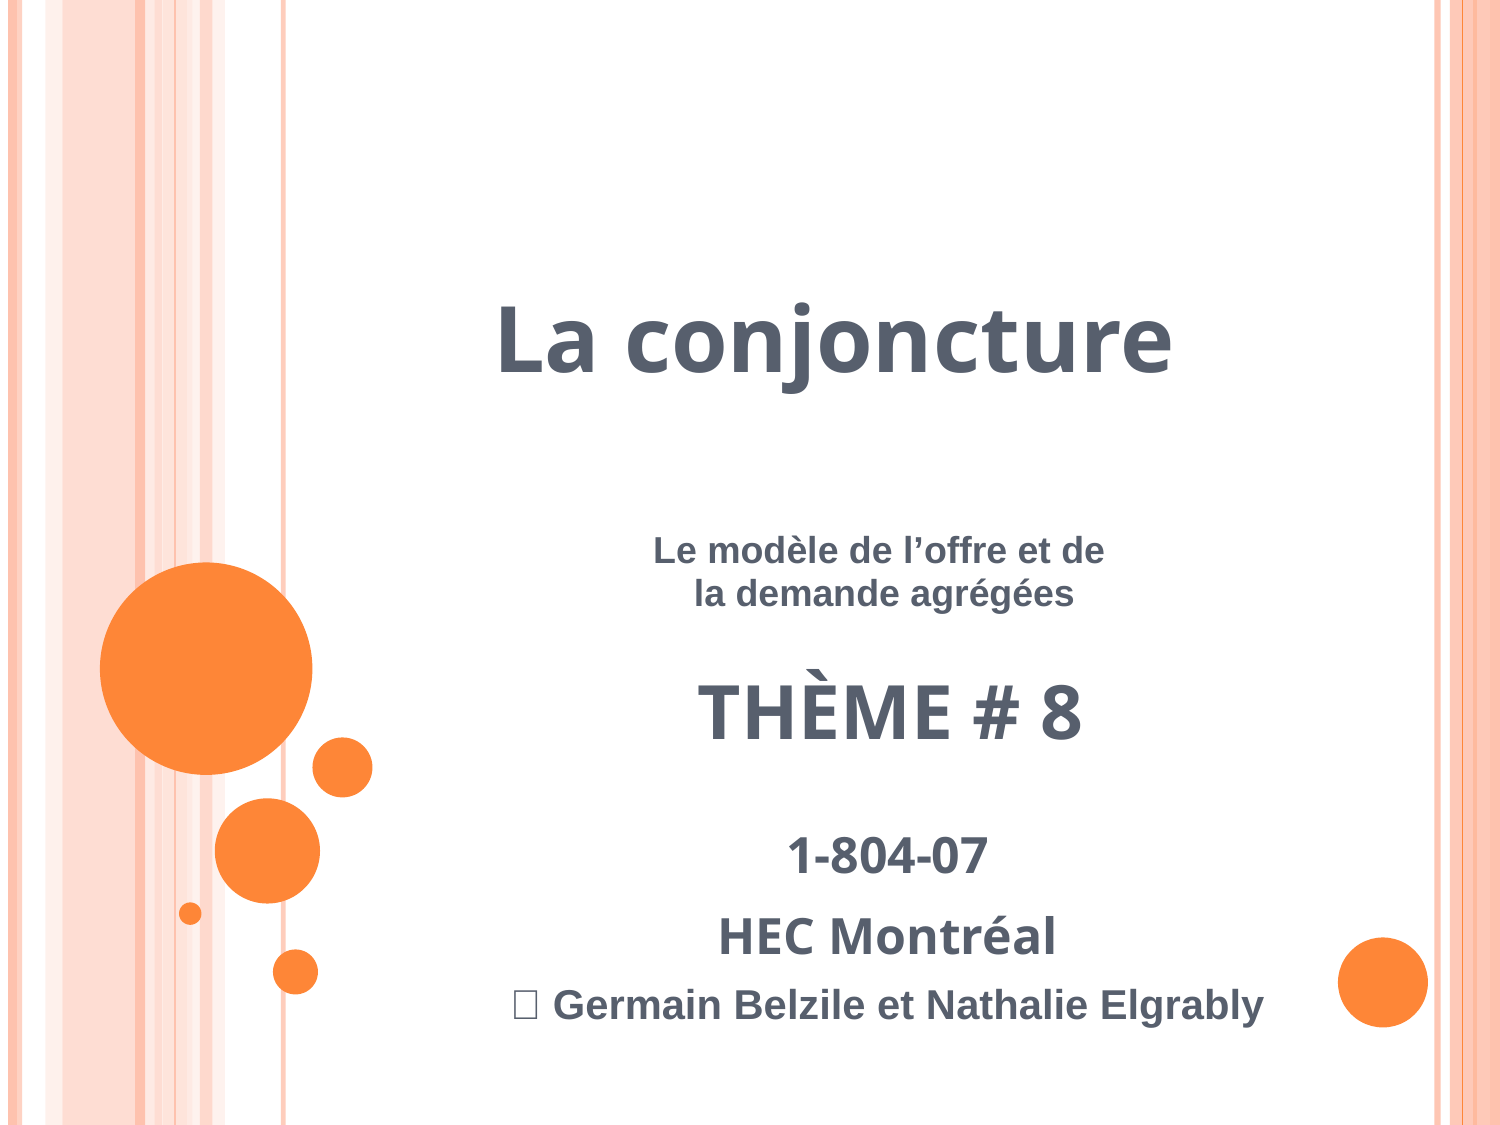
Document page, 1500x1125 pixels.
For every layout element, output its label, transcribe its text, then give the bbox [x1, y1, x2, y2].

subtitle Le modèle de l’offre et de la demande agrégées [478, 408, 1291, 622]
text_box 1-804-07 HEC Montréal  Germain Belzile et Nathalie Elgrably [412, 812, 1363, 1050]
text_box THÈME # 8 [682, 656, 1099, 762]
title La conjoncture [478, 219, 1399, 408]
